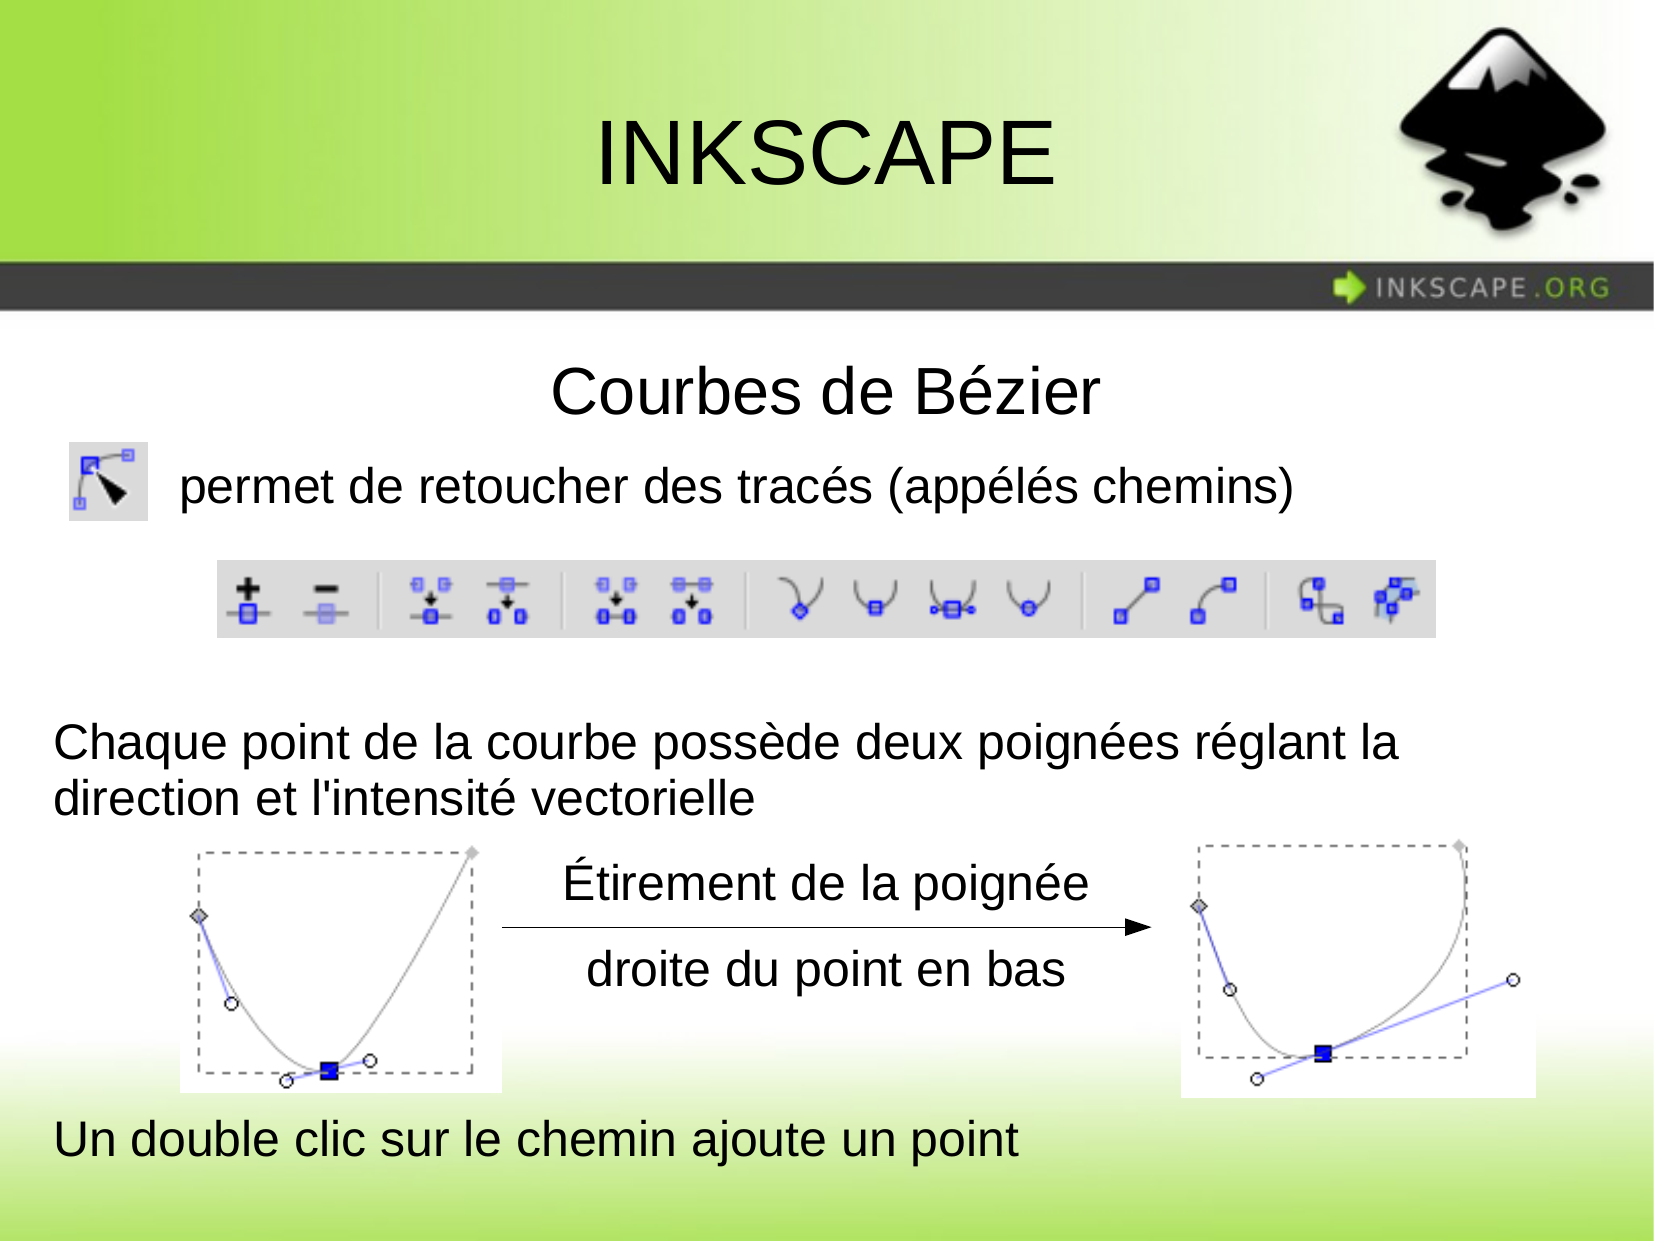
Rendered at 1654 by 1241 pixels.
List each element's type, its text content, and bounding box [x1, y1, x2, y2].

picture [0, 0, 1654, 1241]
list Courbes de Bézier permet de retoucher des tracés (appélés chemins) Chaque point de la courbe possède deux poignées réglant la direction et l'intensité vectorielle Étirement de la poignée droite du point en bas Un double clic sur le chemin ajoute un point [53, 354, 1601, 1211]
title INKSCAPE [82, 49, 1571, 257]
